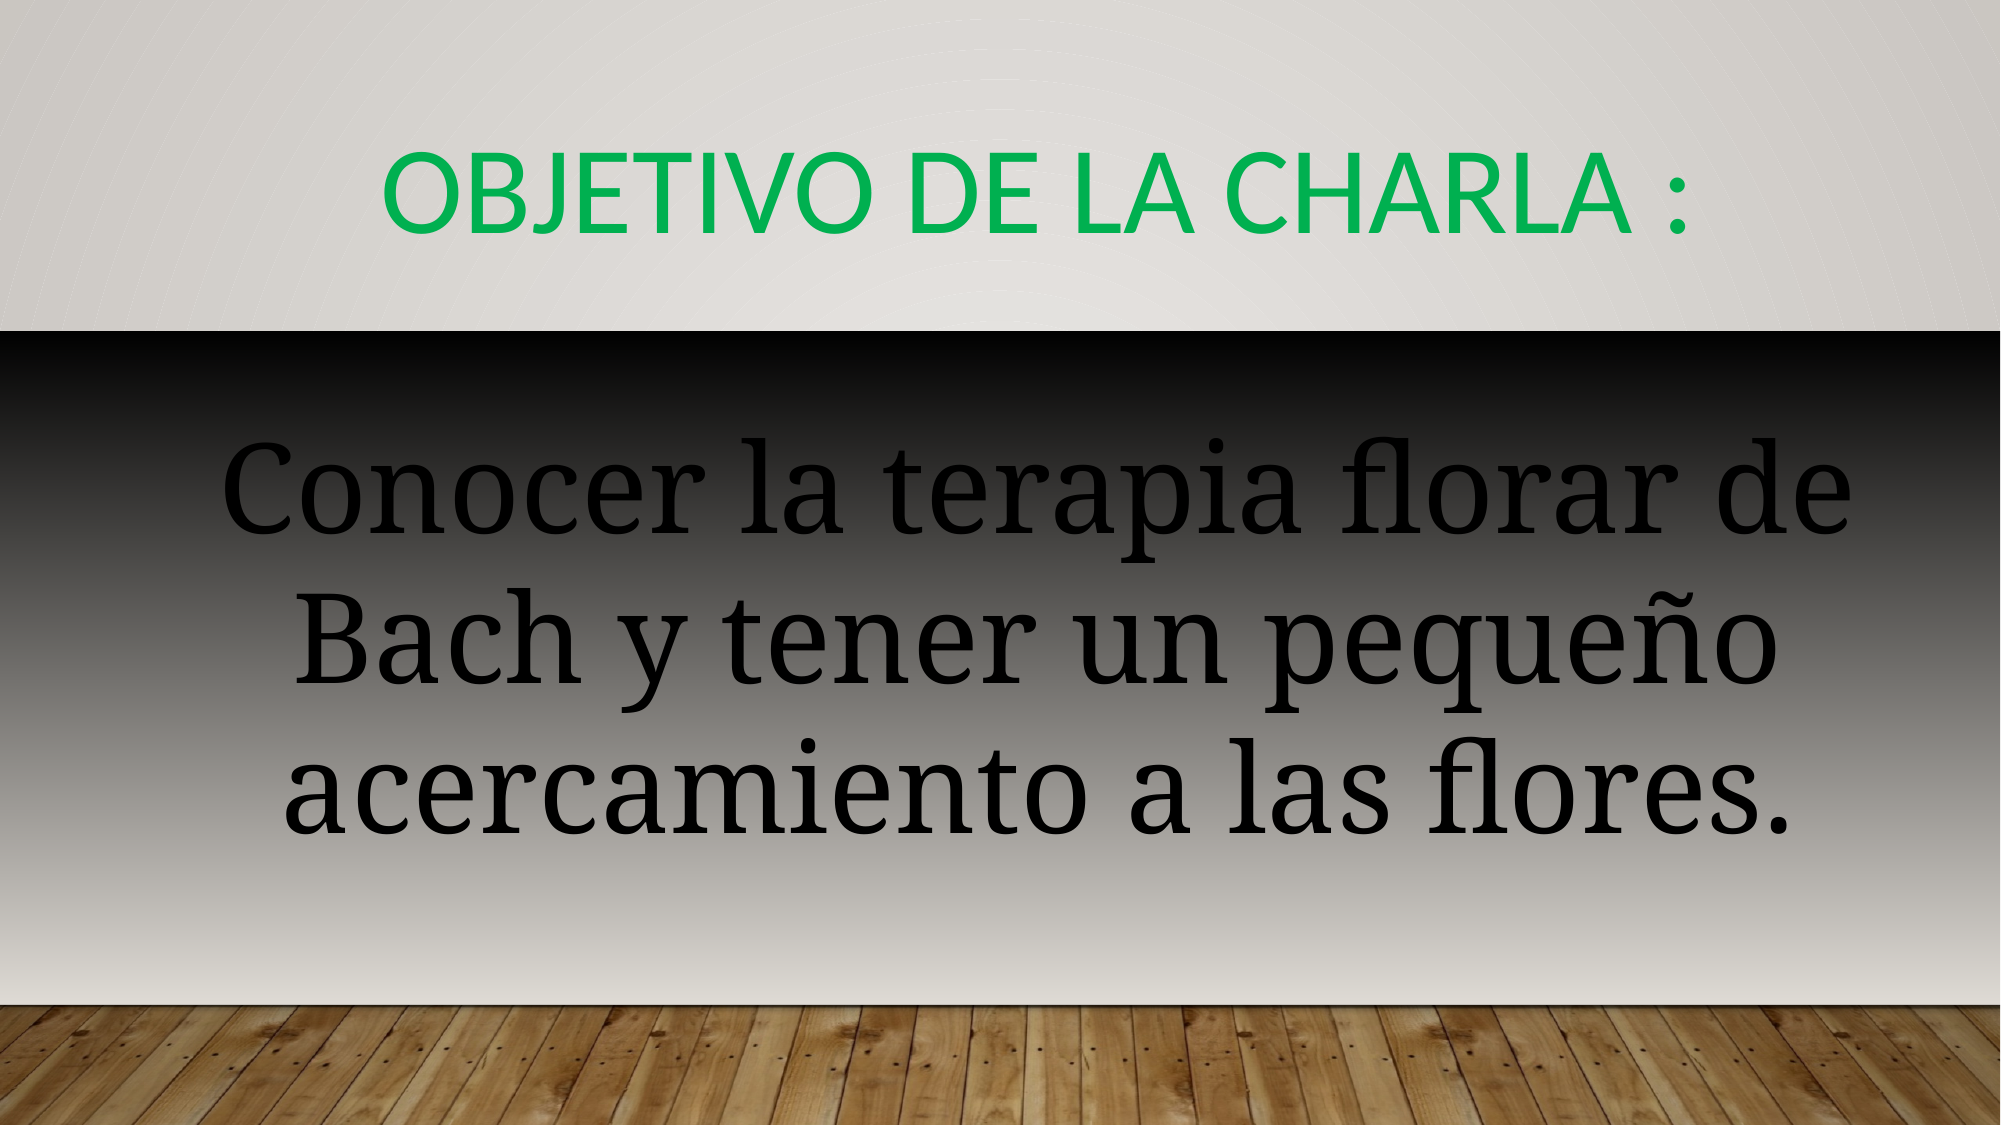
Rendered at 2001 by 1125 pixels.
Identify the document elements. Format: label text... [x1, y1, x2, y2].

text_box OBJETIVO DE LA CHARLA : Conocer la terapia florar de Bach y tener un pequeño acercamiento a las flores. [103, 101, 1974, 1125]
